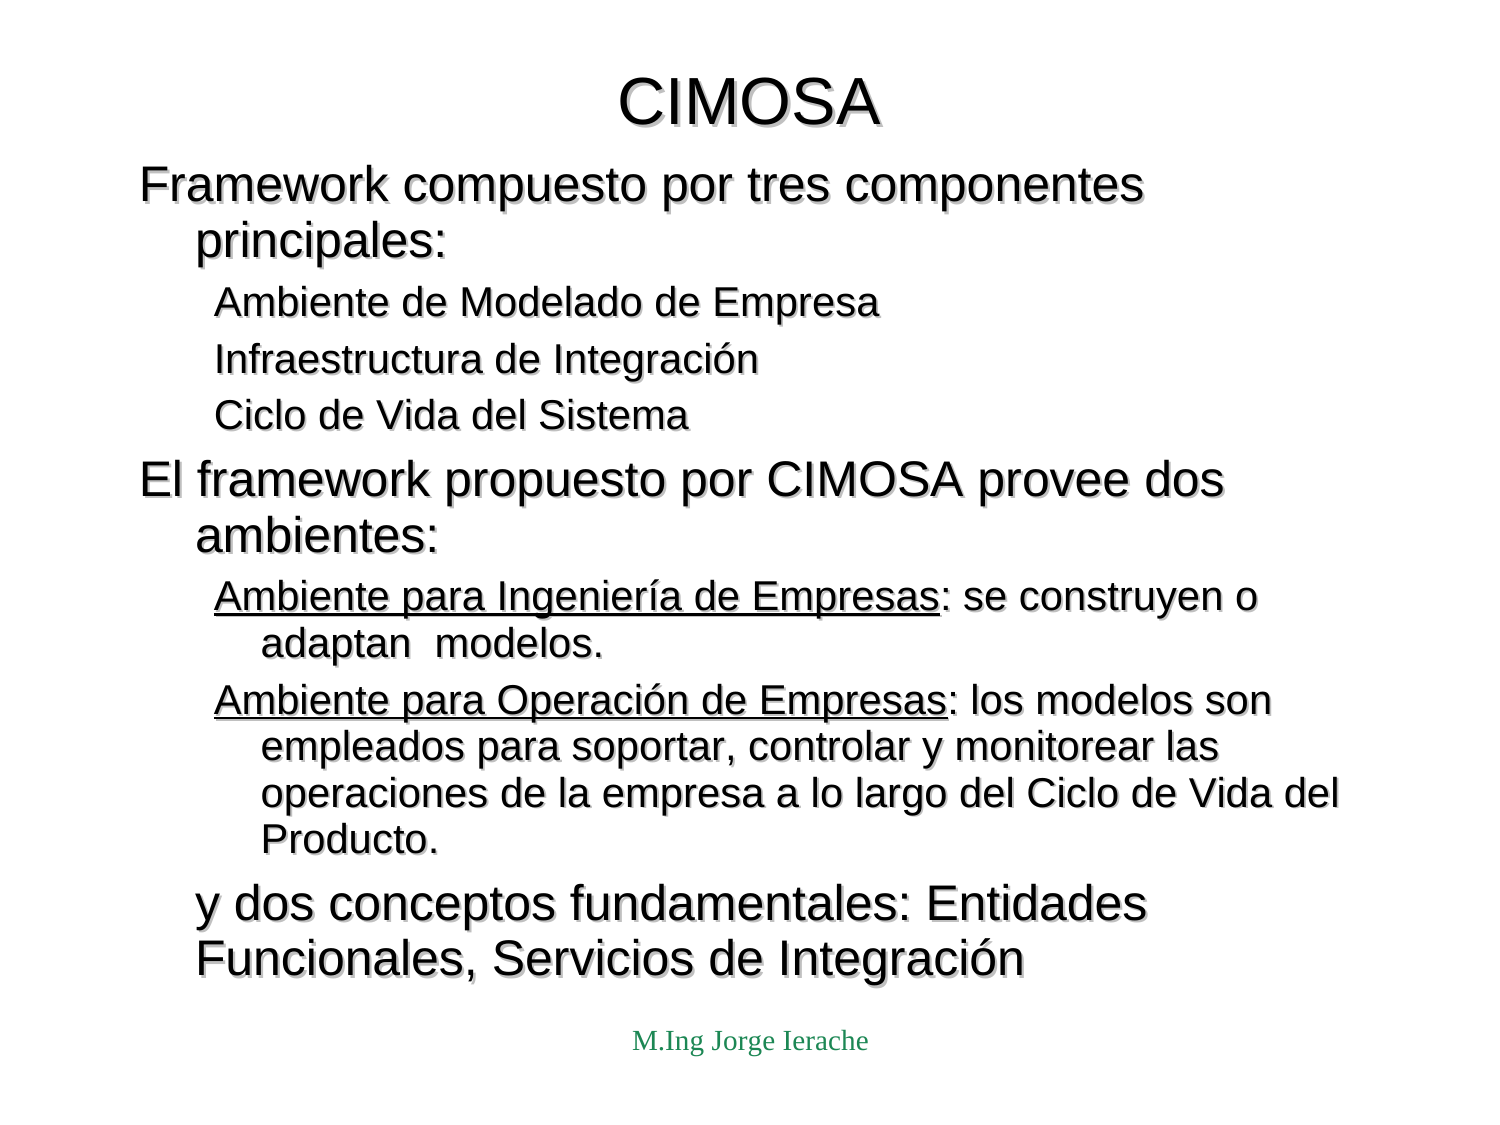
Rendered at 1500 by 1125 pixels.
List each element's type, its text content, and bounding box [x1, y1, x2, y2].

title CIMOSA [74, 44, 1425, 158]
list Framework compuesto por tres componentes principales: Ambiente de Modelado de Empresa Infraestructura de Integración Ciclo de Vida del Sistema El framework propuesto por CIMOSA provee dos ambientes: Ambiente para Ingeniería de Empresas: se construyen o adaptan modelos. Ambiente para Operación de Empresas: los modelos son empleados para soportar, controlar y monitorear las operaciones de la empresa a lo largo del Ciclo de Vida del Producto. y dos conceptos fundamentales: Entidades Funcionales, Servicios de Integración [123, 148, 1399, 1052]
